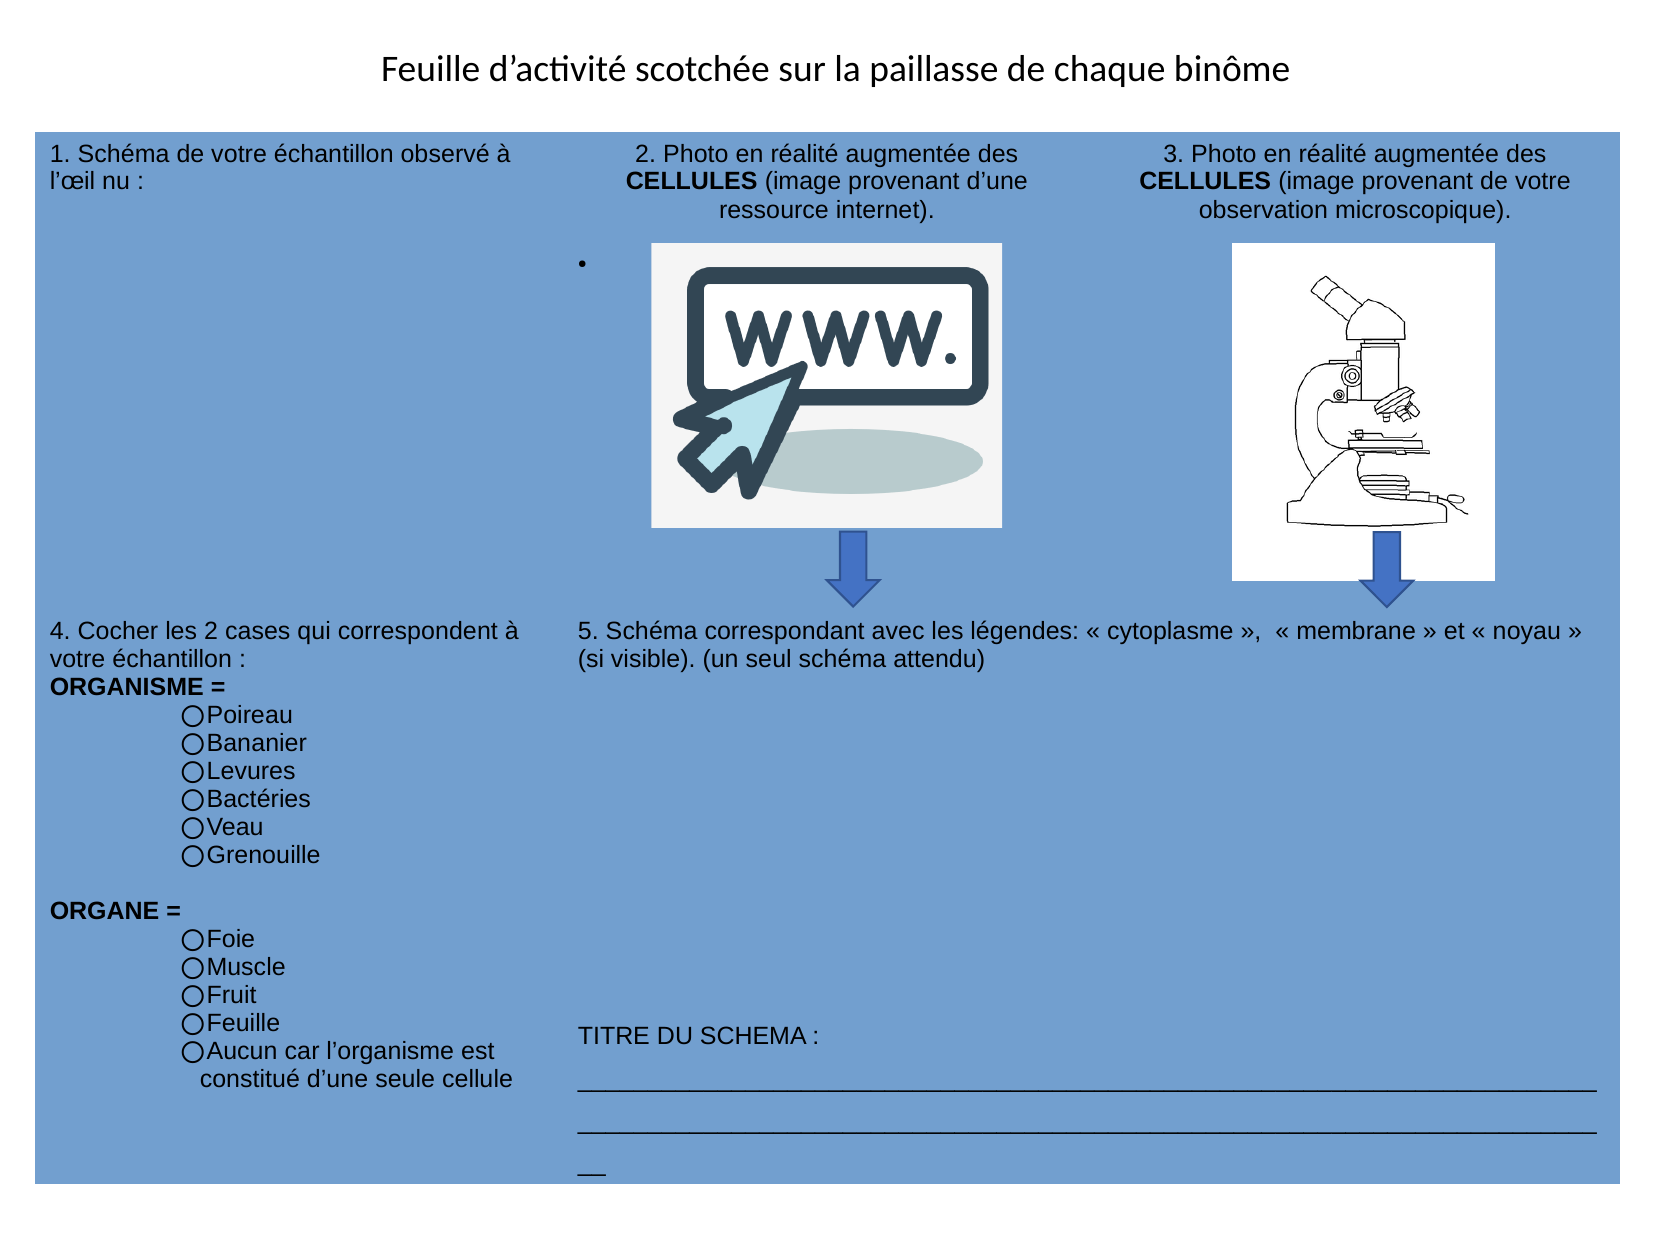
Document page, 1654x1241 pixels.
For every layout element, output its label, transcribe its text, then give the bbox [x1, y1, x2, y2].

text_box Feuille d’activité scotchée sur la paillasse de chaque binôme [366, 36, 1318, 97]
table_header 2. Photo en réalité augmentée des CELLULES (image provenant d’une ressource internet). [563, 132, 1091, 609]
text_box [1360, 532, 1414, 608]
table_cell 4. Cocher les 2 cases qui correspondent à votre échantillon : ORGANISME = ⃝ Poireau ⃝ Bananier ⃝ Levures ⃝ Bactéries ⃝ Veau ⃝ Grenouille ORGANE = ⃝ Foie ⃝ Muscle ⃝ Fruit ⃝ Feuille ⃝ Aucun car l’organisme est constitué d’une seule cellule [35, 609, 563, 1184]
table_cell 5. Schéma correspondant avec les légendes: « cytoplasme », « membrane » et « noyau » (si visible). (un seul schéma attendu) TITRE DU SCHEMA : ____________________________________________________________________________________________________________________________________________________ [563, 609, 1620, 1184]
table_header 1. Schéma de votre échantillon observé à l’œil nu : [35, 132, 563, 609]
text_box [826, 531, 880, 607]
table_header 3. Photo en réalité augmentée des CELLULES (image provenant de votre observation microscopique). [1091, 132, 1620, 609]
picture [651, 243, 1003, 528]
picture [1232, 243, 1495, 581]
